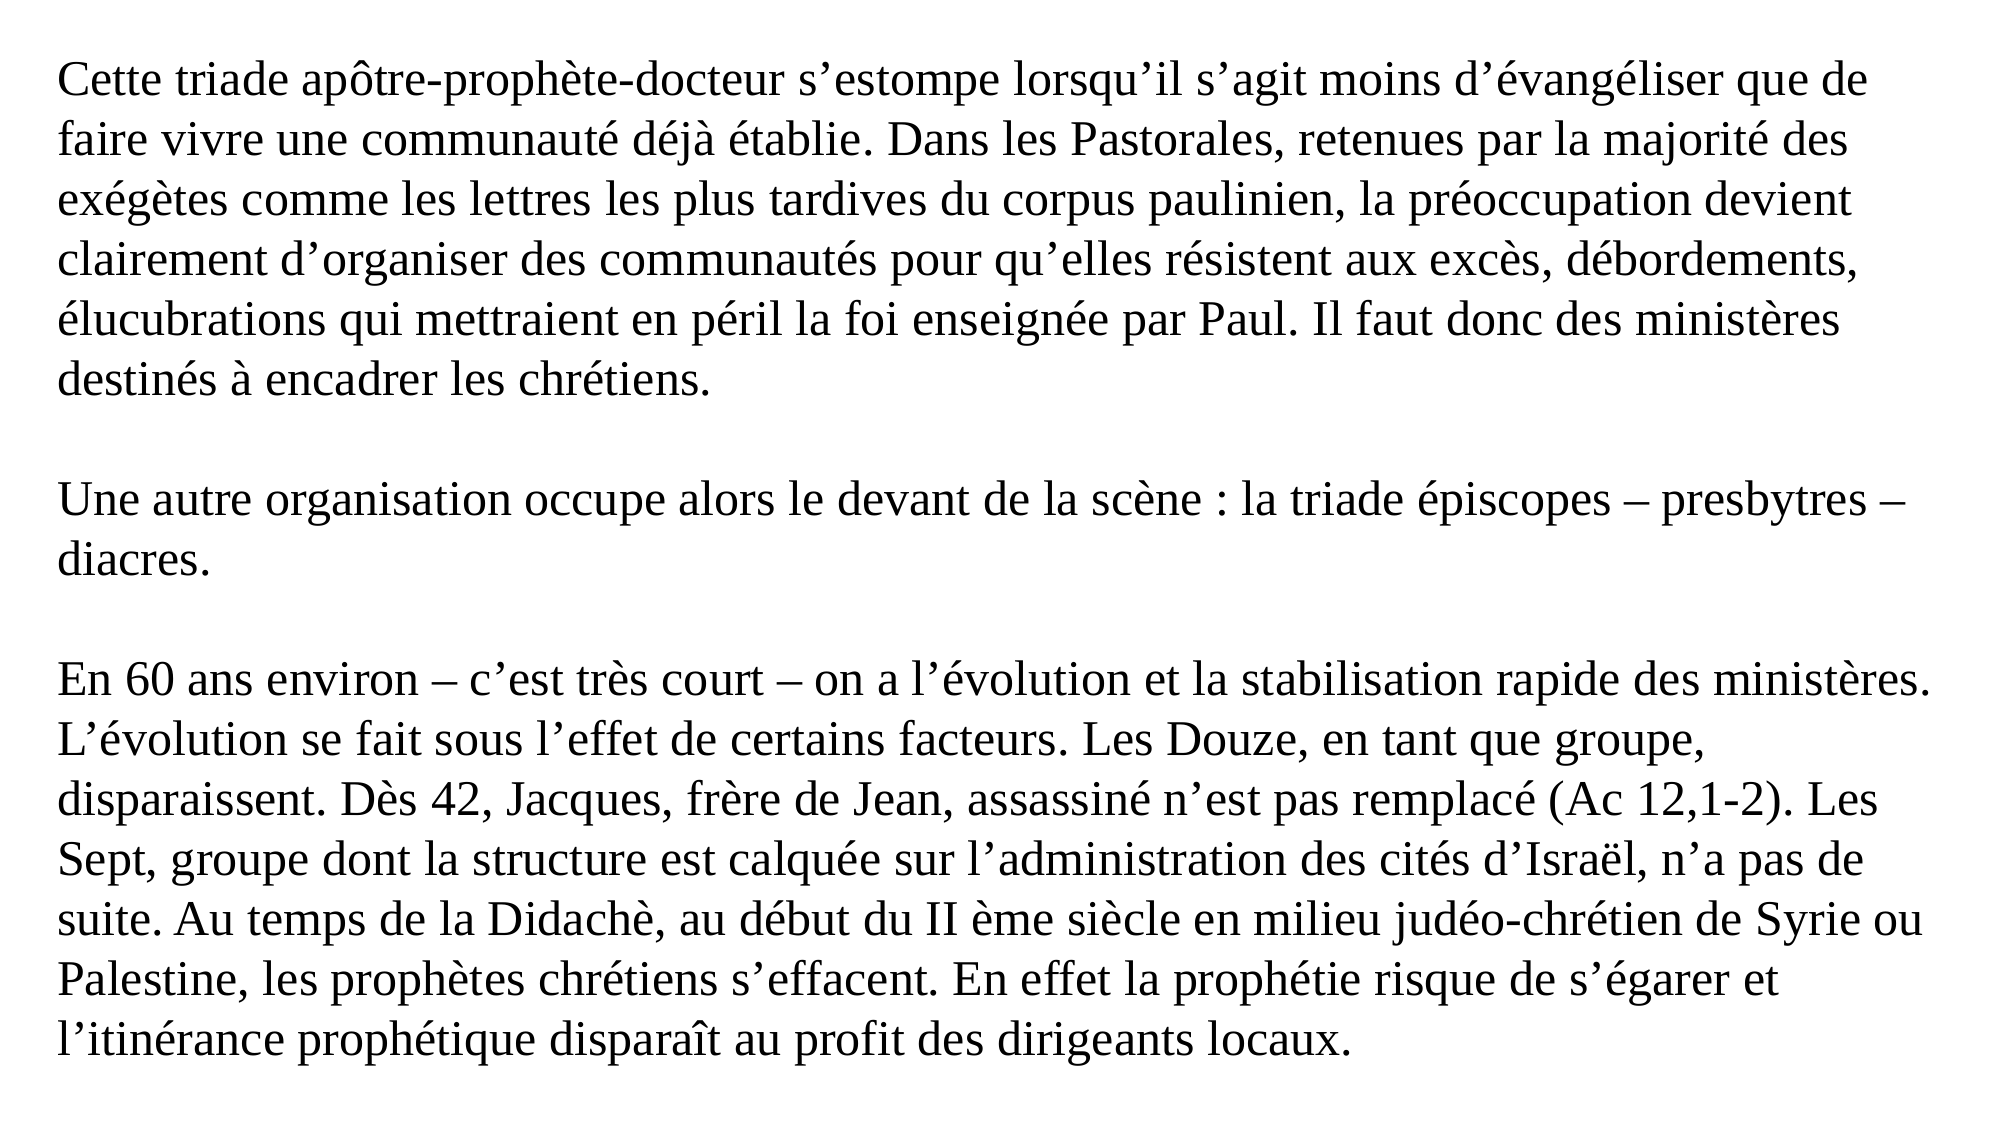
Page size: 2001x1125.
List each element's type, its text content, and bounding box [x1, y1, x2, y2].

text_box Cette triade apôtre-prophète-docteur s’estompe lorsqu’il s’agit moins d’évangéliser que de faire vivre une communauté déjà établie. Dans les Pastorales, retenues par la majorité des exégètes comme les lettres les plus tardives du corpus paulinien, la préoccupation devient clairement d’organiser des communautés pour qu’elles résistent aux excès, débordements, élucubrations qui mettraient en péril la foi enseignée par Paul. Il faut donc des ministères destinés à encadrer les chrétiens. Une autre organisation occupe alors le devant de la scène : la triade épiscopes – presbytres – diacres. En 60 ans environ – c’est très court – on a l’évolution et la stabilisation rapide des ministères. L’évolution se fait sous l’effet de certains facteurs. Les Douze, en tant que groupe, disparaissent. Dès 42, Jacques, frère de Jean, assassiné n’est pas remplacé (Ac 12,1-2). Les Sept, groupe dont la structure est calquée sur l’administration des cités d’Israël, n’a pas de suite. Au temps de la Didachè, au début du II ème siècle en milieu judéo-chrétien de Syrie ou Palestine, les prophètes chrétiens s’effacent. En effet la prophétie risque de s’égarer et l’itinérance prophétique disparaît au profit des dirigeants locaux. [41, 37, 1958, 1084]
